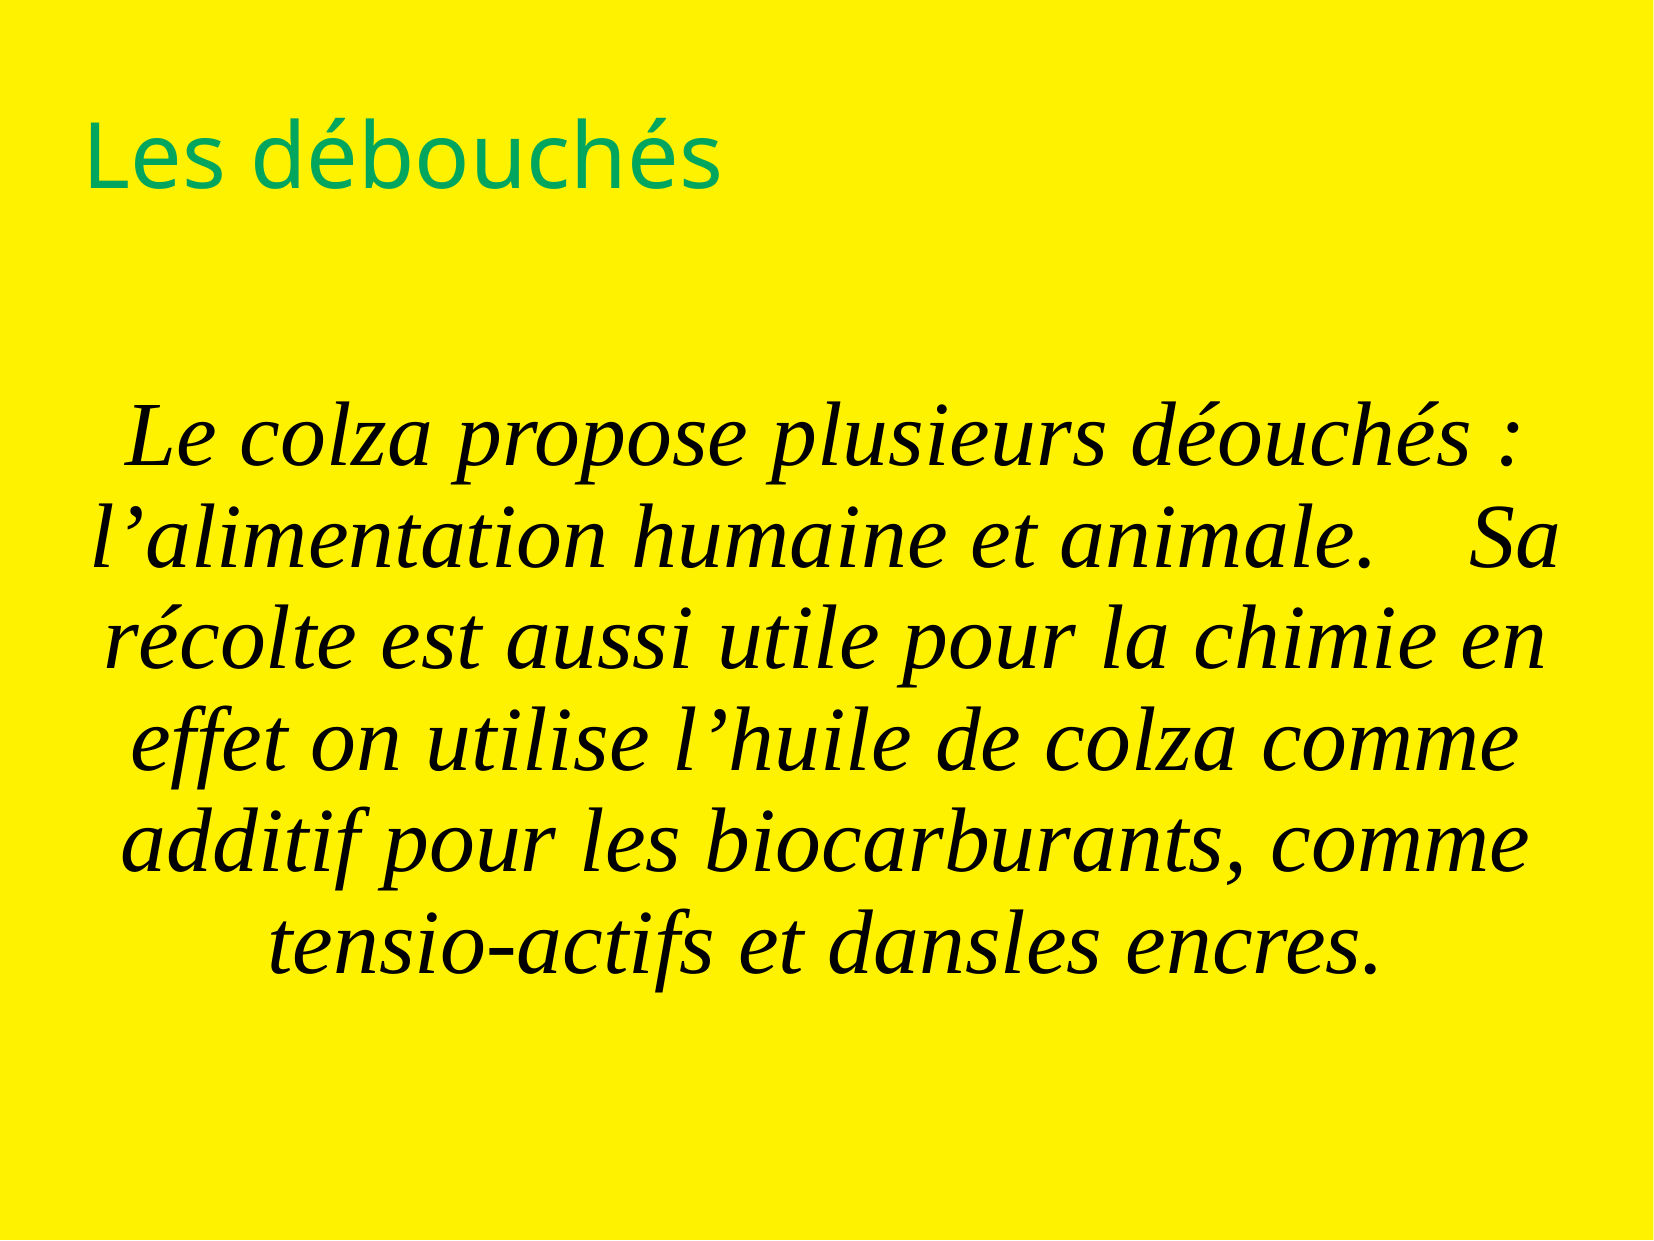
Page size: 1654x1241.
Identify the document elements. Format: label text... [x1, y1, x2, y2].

text_box Le colza propose plusieurs déouchés : l’alimentation humaine et animale. Sa récolte est aussi utile pour la chimie en effet on utilise l’huile de colza comme additif pour les biocarburants, comme tensio-actifs et dansles encres. [82, 328, 1571, 1048]
title Les débouchés [82, 49, 1571, 257]
